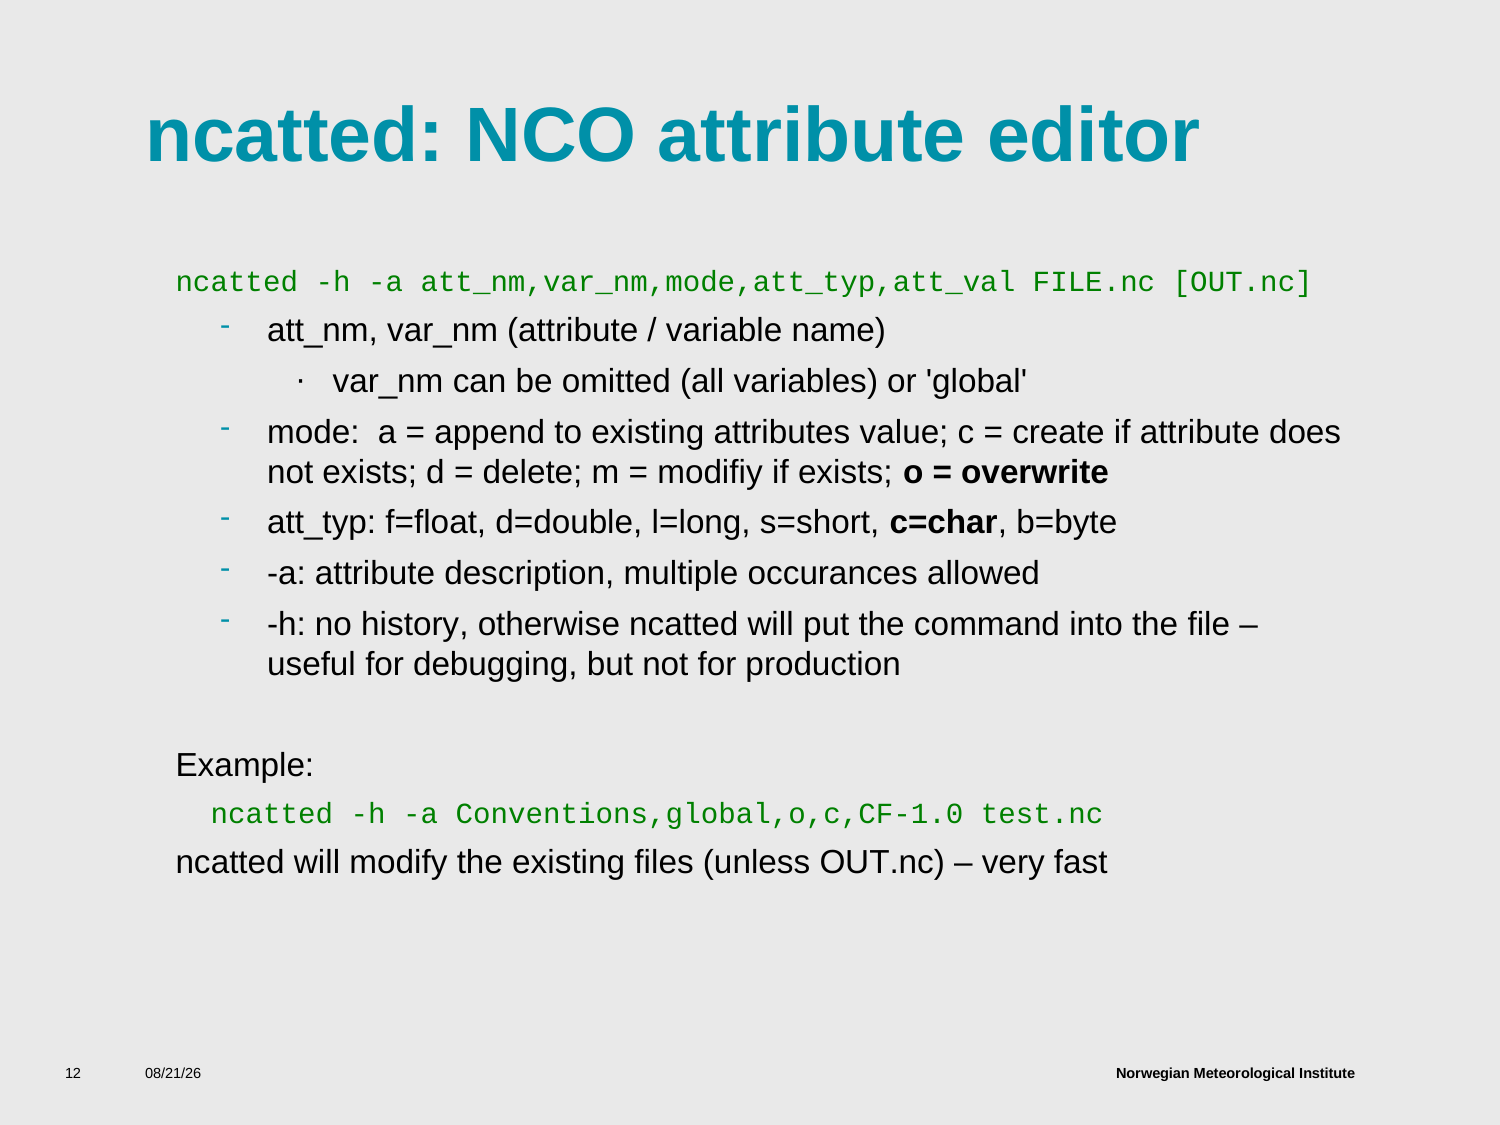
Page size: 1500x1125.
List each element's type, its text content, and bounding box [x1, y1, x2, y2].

list ncatted -h -a att_nm,var_nm,mode,att_typ,att_val FILE.nc [OUT.nc] att_nm, var_nm (attribute / variable name) var_nm can be omitted (all variables) or 'global' mode: a = append to existing attributes value; c = create if attribute does not exists; d = delete; m = modifiy if exists; o = overwrite att_typ: f=float, d=double, l=long, s=short, c=char, b=byte -a: attribute description, multiple occurances allowed -h: no history, otherwise ncatted will put the command into the file – useful for debugging, but not for production Example: ncatted -h -a Conventions,global,o,c,CF-1.0 test.nc ncatted will modify the existing files (unless OUT.nc) – very fast [145, 262, 1355, 915]
title ncatted: NCO attribute editor [145, 83, 1355, 178]
